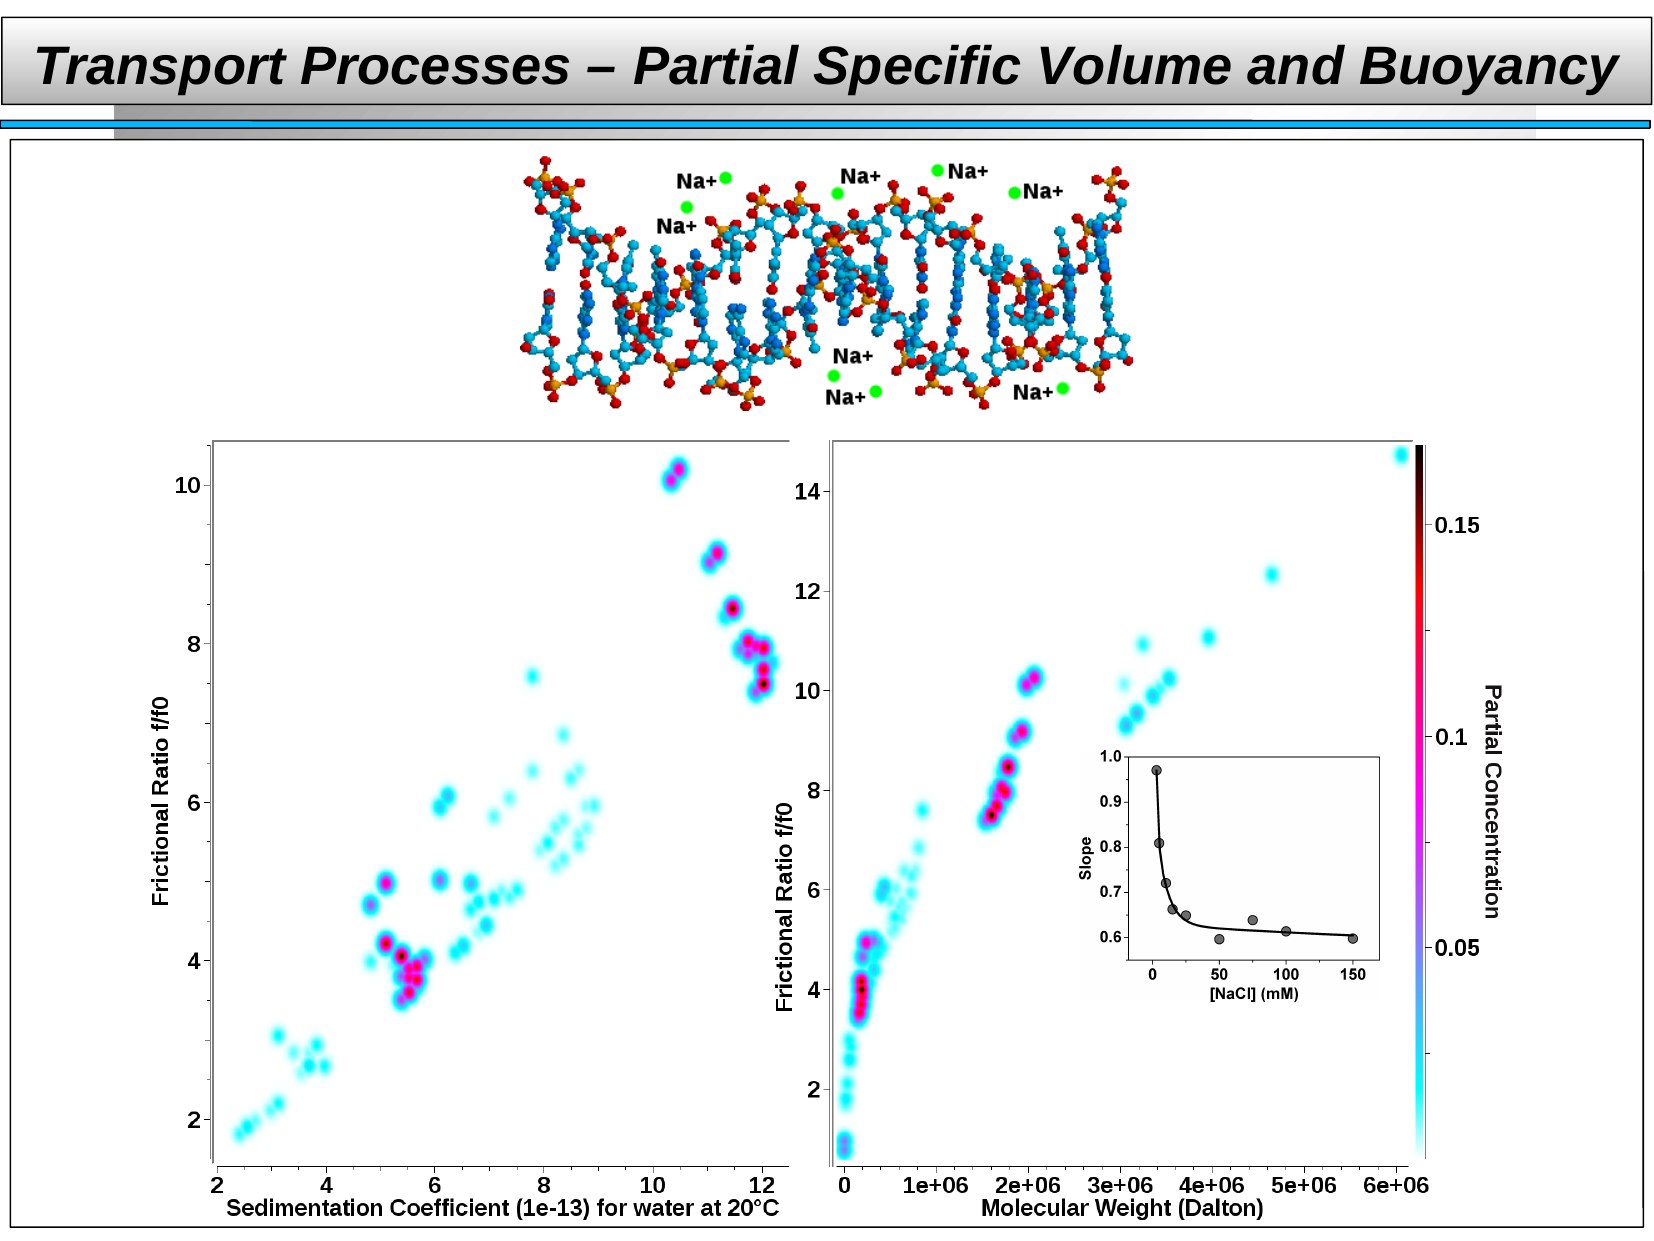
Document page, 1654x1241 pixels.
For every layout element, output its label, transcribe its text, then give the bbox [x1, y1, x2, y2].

text_box Transport Processes – Partial Specific Volume and Buoyancy [1, 17, 1652, 105]
picture [520, 155, 1133, 411]
text_box [0, 120, 1651, 129]
text_box [10, 139, 1644, 1228]
picture [151, 440, 1502, 1220]
